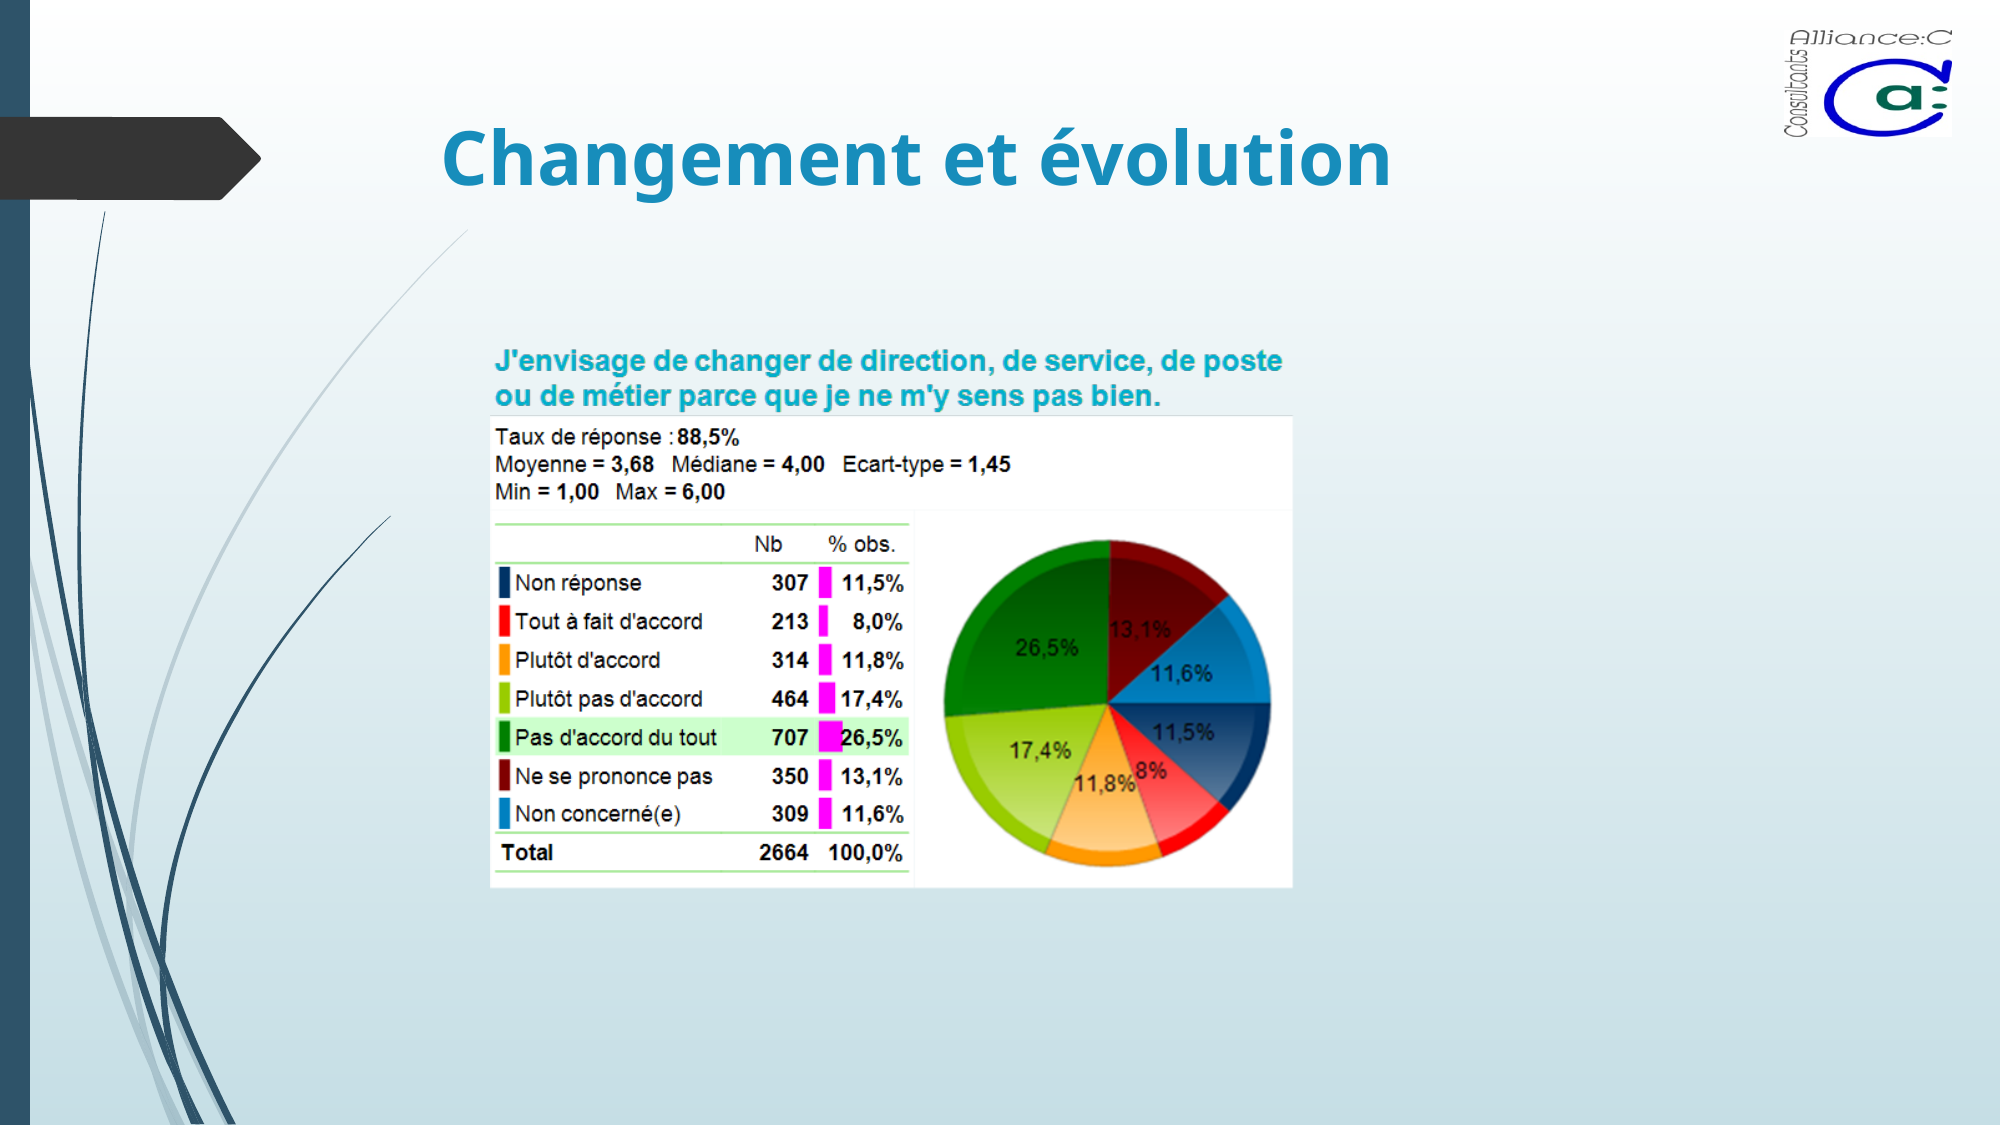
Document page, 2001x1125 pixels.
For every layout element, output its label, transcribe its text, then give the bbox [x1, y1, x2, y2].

picture [1784, 30, 1952, 137]
title Changement et évolution [425, 102, 1888, 313]
picture [490, 341, 1294, 889]
